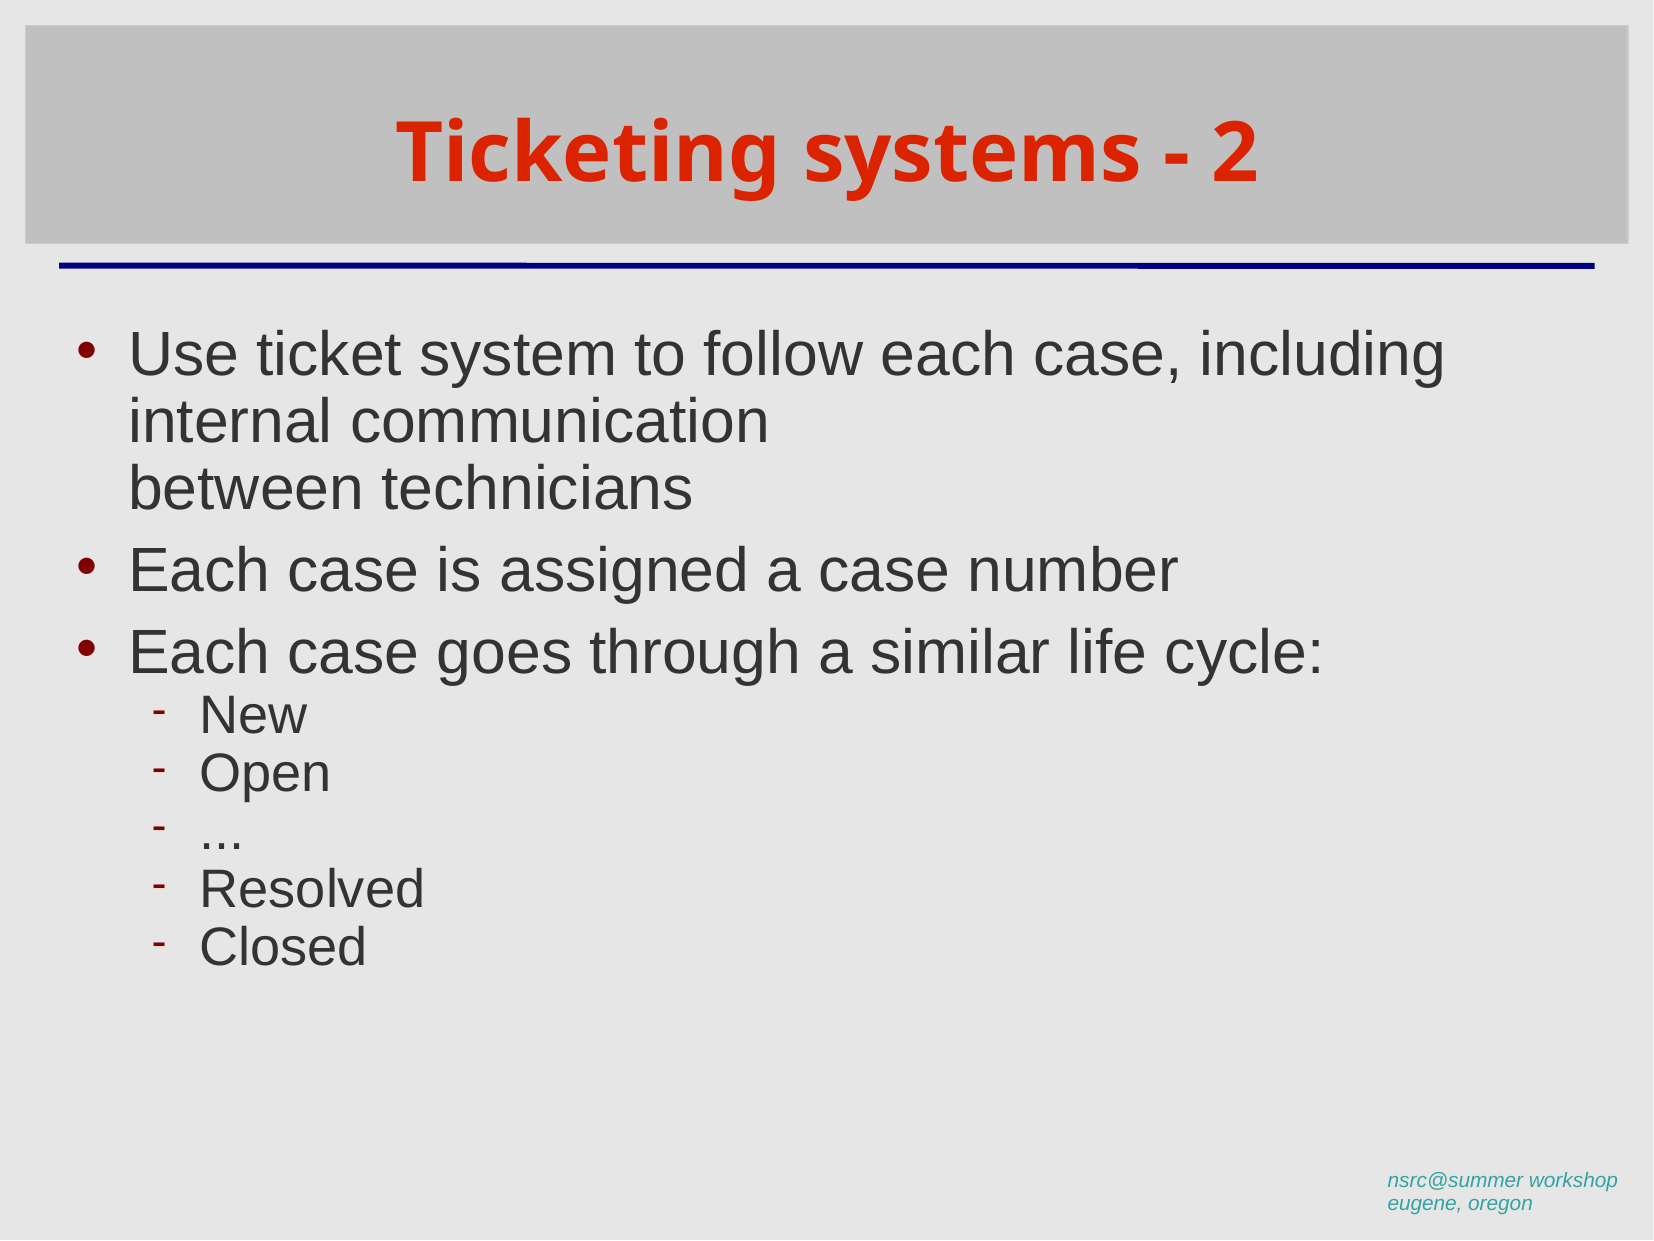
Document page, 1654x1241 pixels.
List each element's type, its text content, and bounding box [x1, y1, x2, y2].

title Ticketing systems - 2 [121, 46, 1534, 254]
list Use ticket system to follow each case, including internal communication between technicians Each case is assigned a case number Each case goes through a similar life cycle: New Open ... Resolved Closed [59, 322, 1595, 1132]
